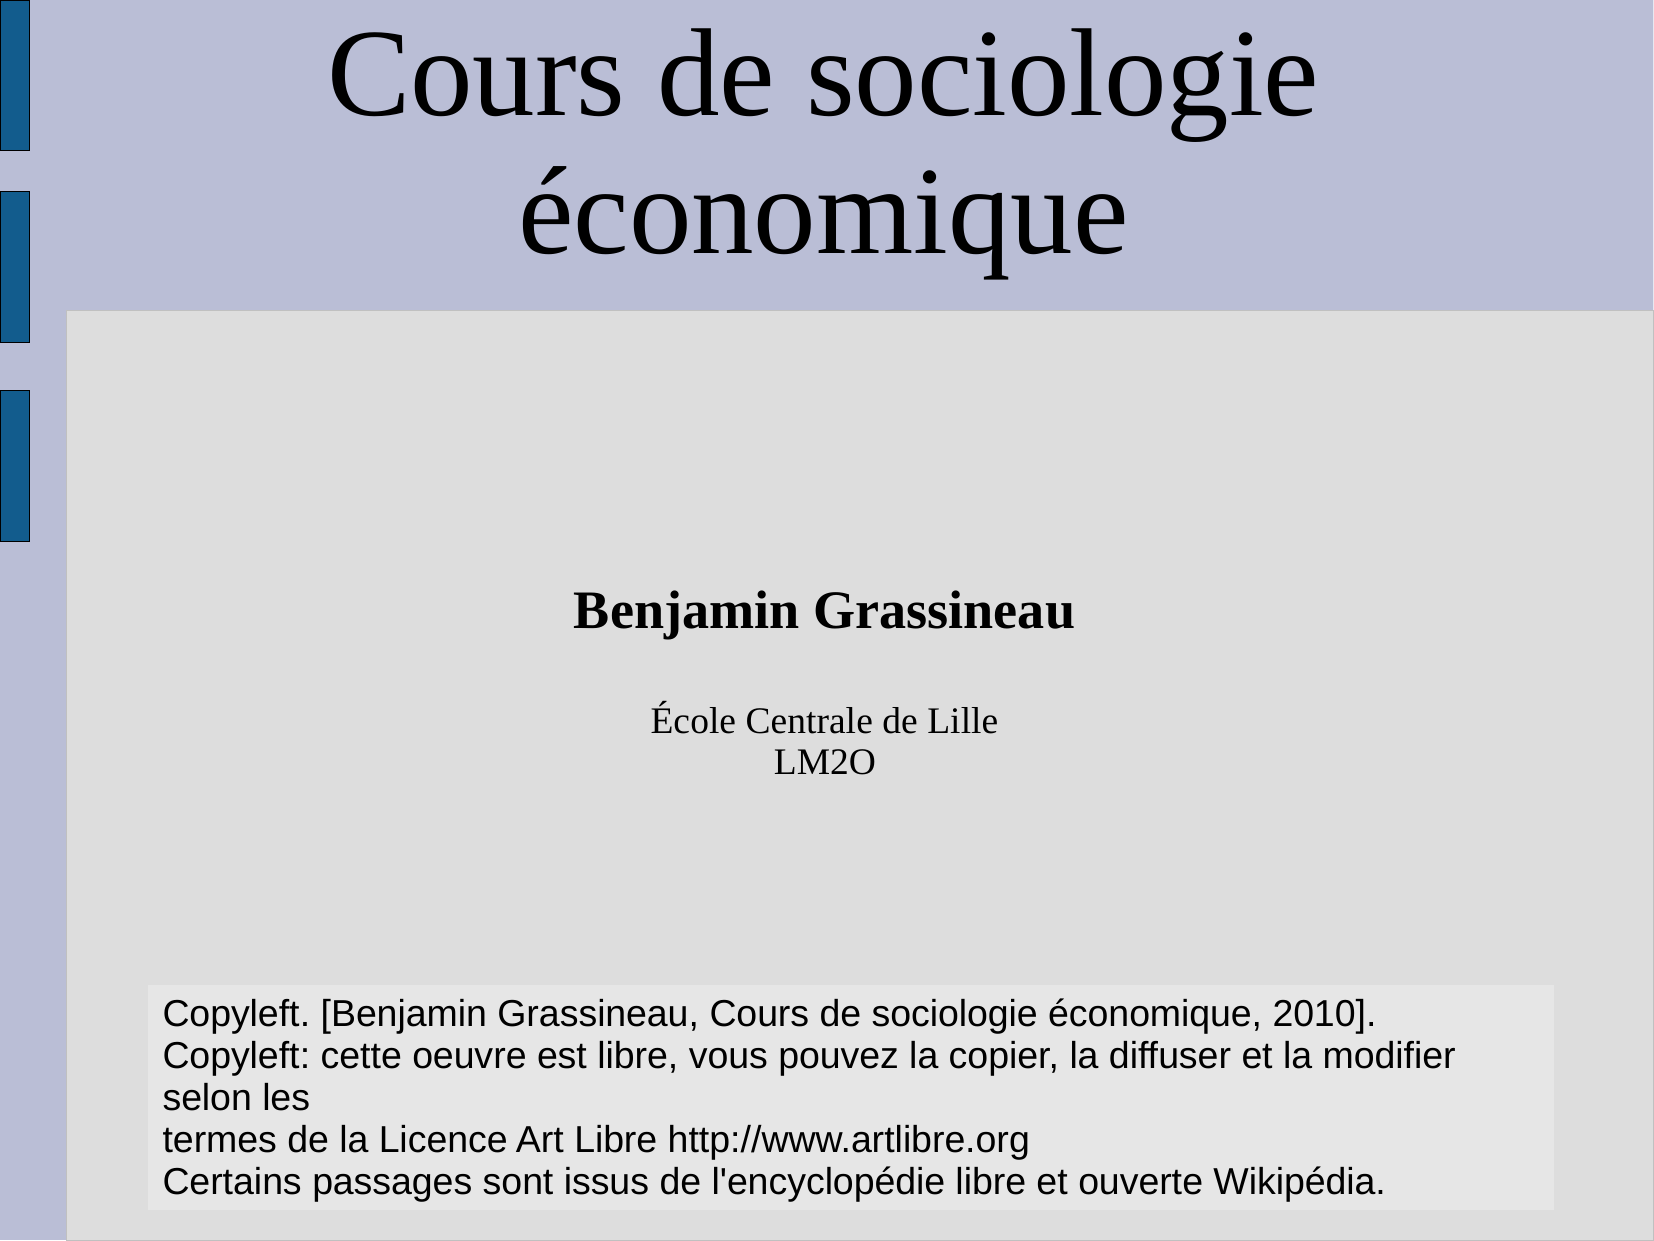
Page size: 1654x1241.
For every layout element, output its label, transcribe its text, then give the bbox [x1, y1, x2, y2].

text_box Cours de sociologie économique [0, 3, 1654, 281]
table_header Copyleft. [Benjamin Grassineau, Cours de sociologie économique, 2010]. Copyleft: cette oeuvre est libre, vous pouvez la copier, la diffuser et la modifier selon les termes de la Licence Art Libre http://www.artlibre.org Certains passages sont issus de l'encyclopédie libre et ouverte Wikipédia. [148, 985, 1554, 1210]
subtitle Benjamin Grassineau École Centrale de Lille LM2O [118, 281, 1531, 1182]
